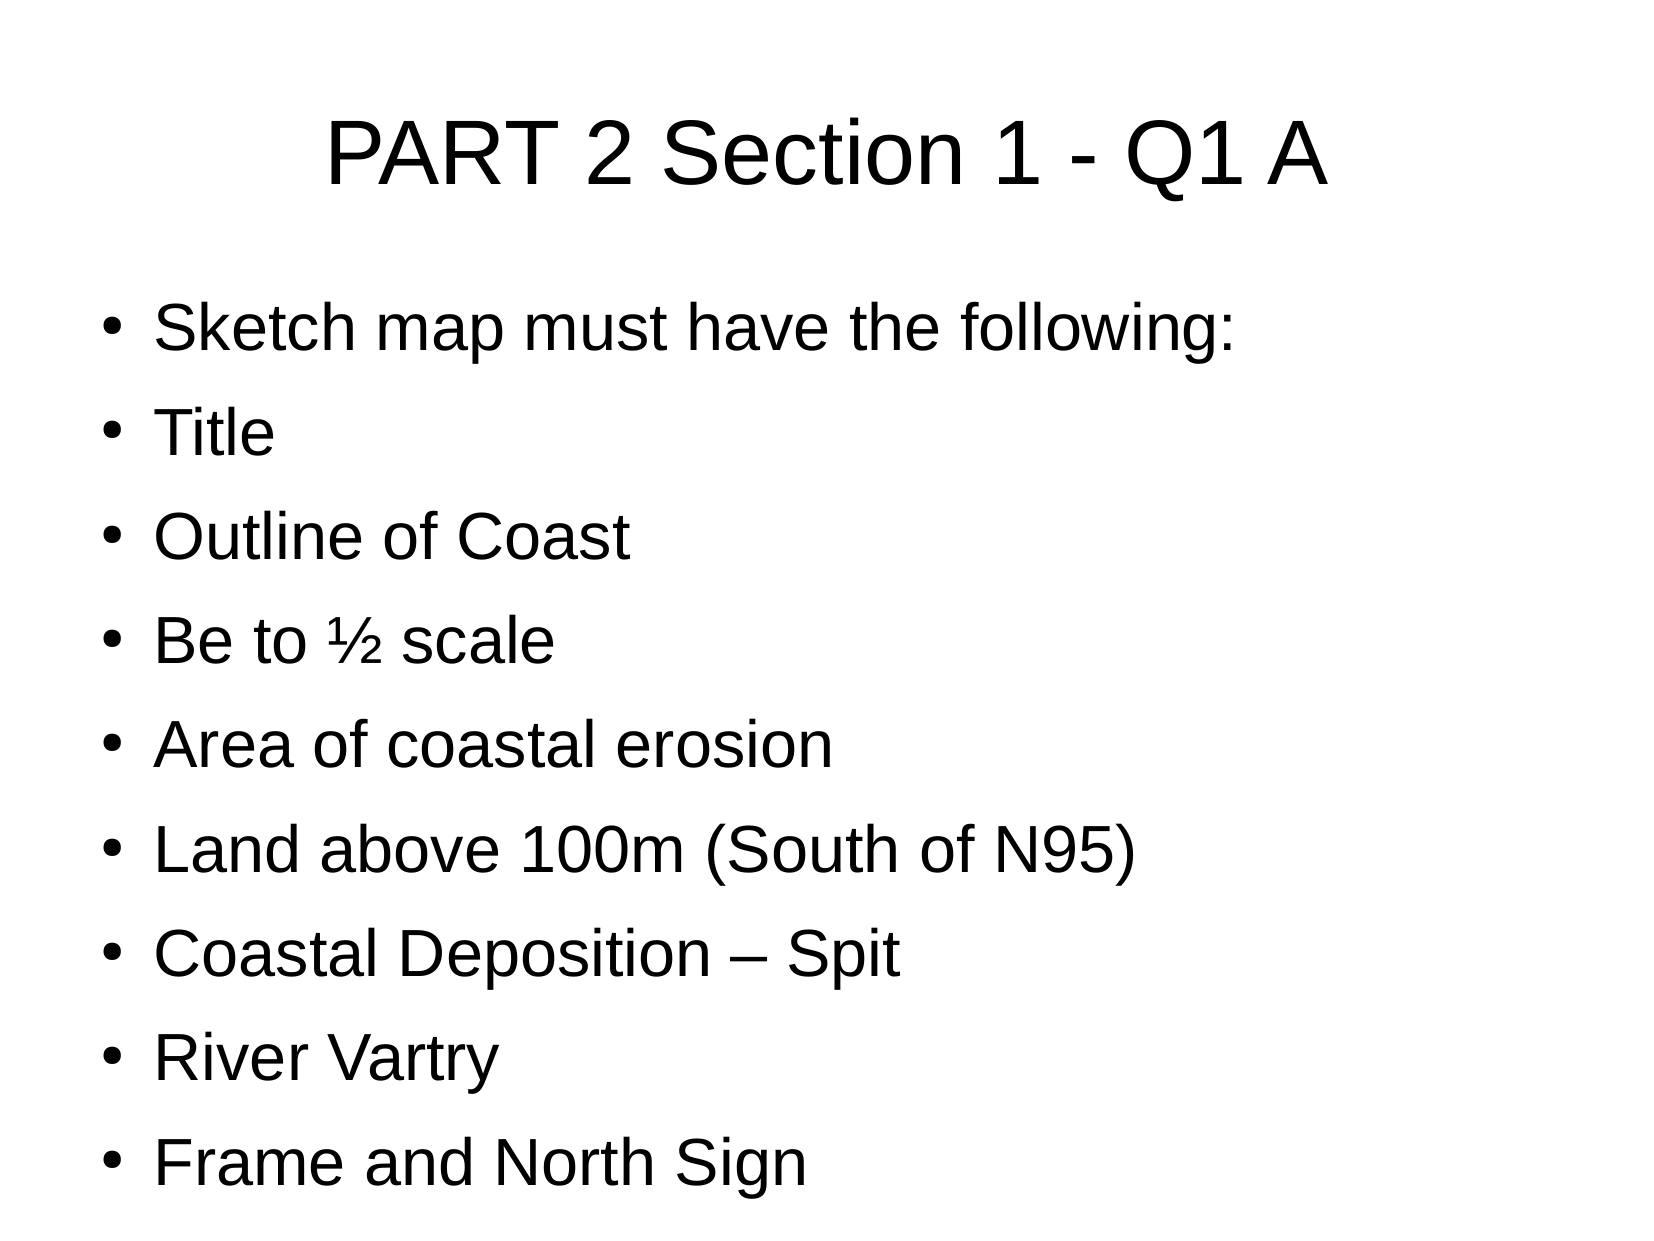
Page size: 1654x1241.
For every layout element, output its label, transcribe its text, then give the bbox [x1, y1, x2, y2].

title PART 2 Section 1 - Q1 A [82, 49, 1571, 257]
list Sketch map must have the following: Title Outline of Coast Be to ½ scale Area of coastal erosion Land above 100m (South of N95) Coastal Deposition – Spit River Vartry Frame and North Sign [82, 290, 1571, 1200]
